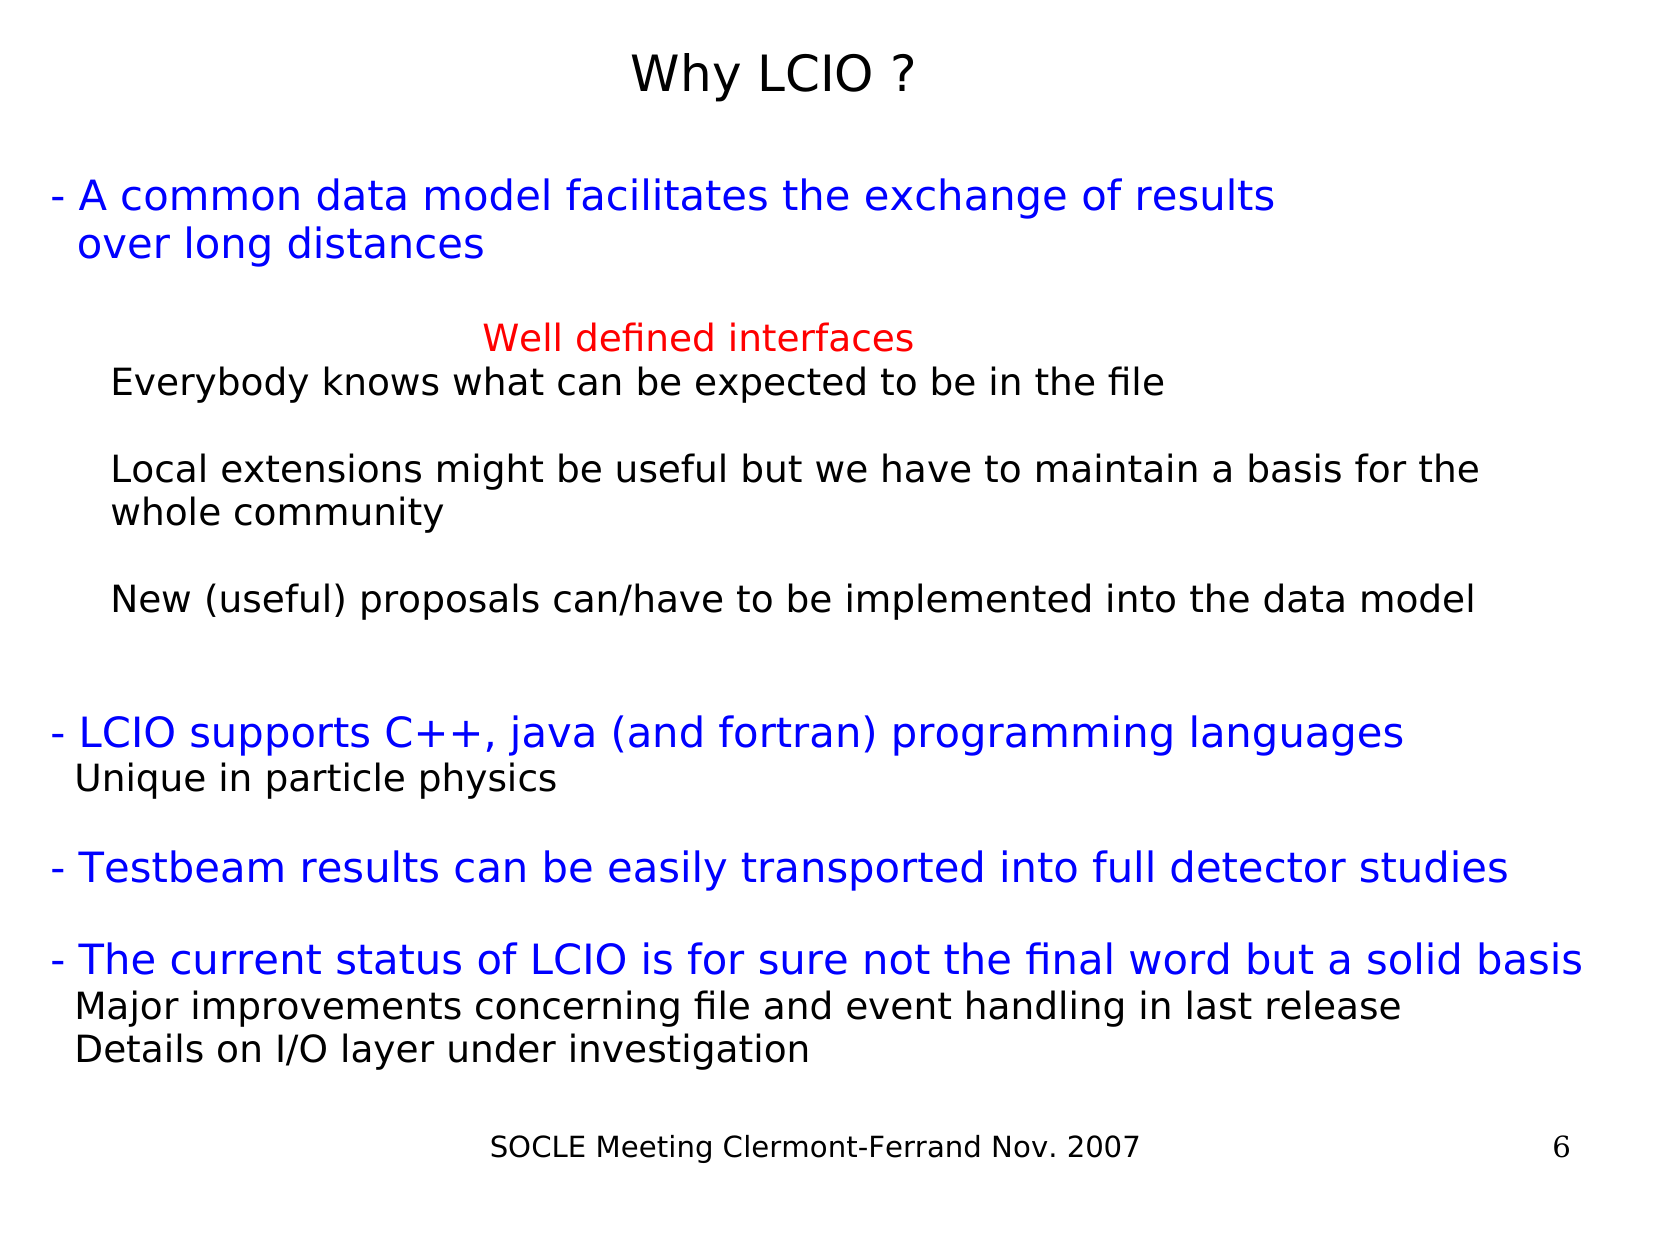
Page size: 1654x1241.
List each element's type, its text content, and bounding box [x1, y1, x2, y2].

text_box Why LCIO ? [616, 37, 926, 111]
text_box - A common data model facilitates the exchange of results over long distances Well defined interfaces Everybody knows what can be expected to be in the file Local extensions might be useful but we have to maintain a basis for the whole community New (useful) proposals can/have to be implemented into the data model - LCIO supports C++, java (and fortran) programming languages Unique in particle physics - Testbeam results can be easily transported into full detector studies - The current status of LCIO is for sure not the final word but a solid basis Major improvements concerning file and event handling in last release Details on I/O layer under investigation [35, 163, 1597, 1079]
